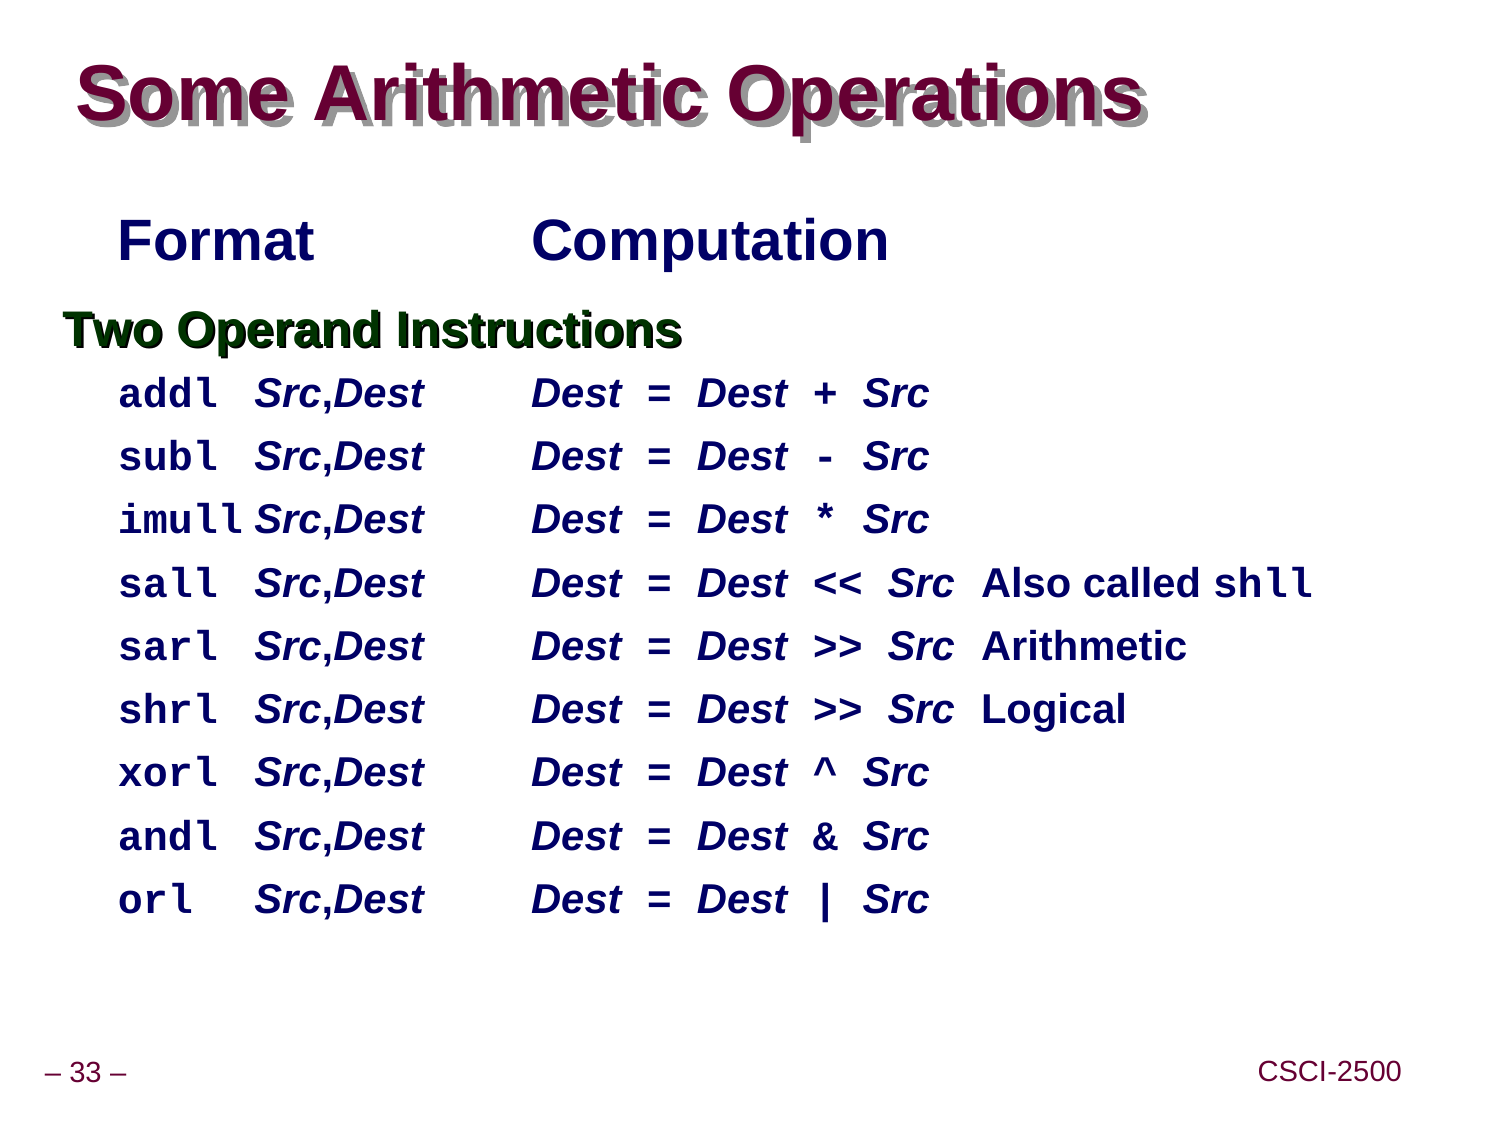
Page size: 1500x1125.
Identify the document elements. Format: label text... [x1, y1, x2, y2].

list Format Computation Two Operand Instructions addl Src,Dest Dest = Dest + Src subl Src,Dest Dest = Dest - Src imull Src,Dest Dest = Dest * Src sall Src,Dest Dest = Dest << Src Also called shll sarl Src,Dest Dest = Dest >> Src Arithmetic shrl Src,Dest Dest = Dest >> Src Logical xorl Src,Dest Dest = Dest ^ Src andl Src,Dest Dest = Dest & Src orl Src,Dest Dest = Dest | Src [47, 200, 1411, 1058]
title Some Arithmetic Operations [74, 45, 1267, 149]
